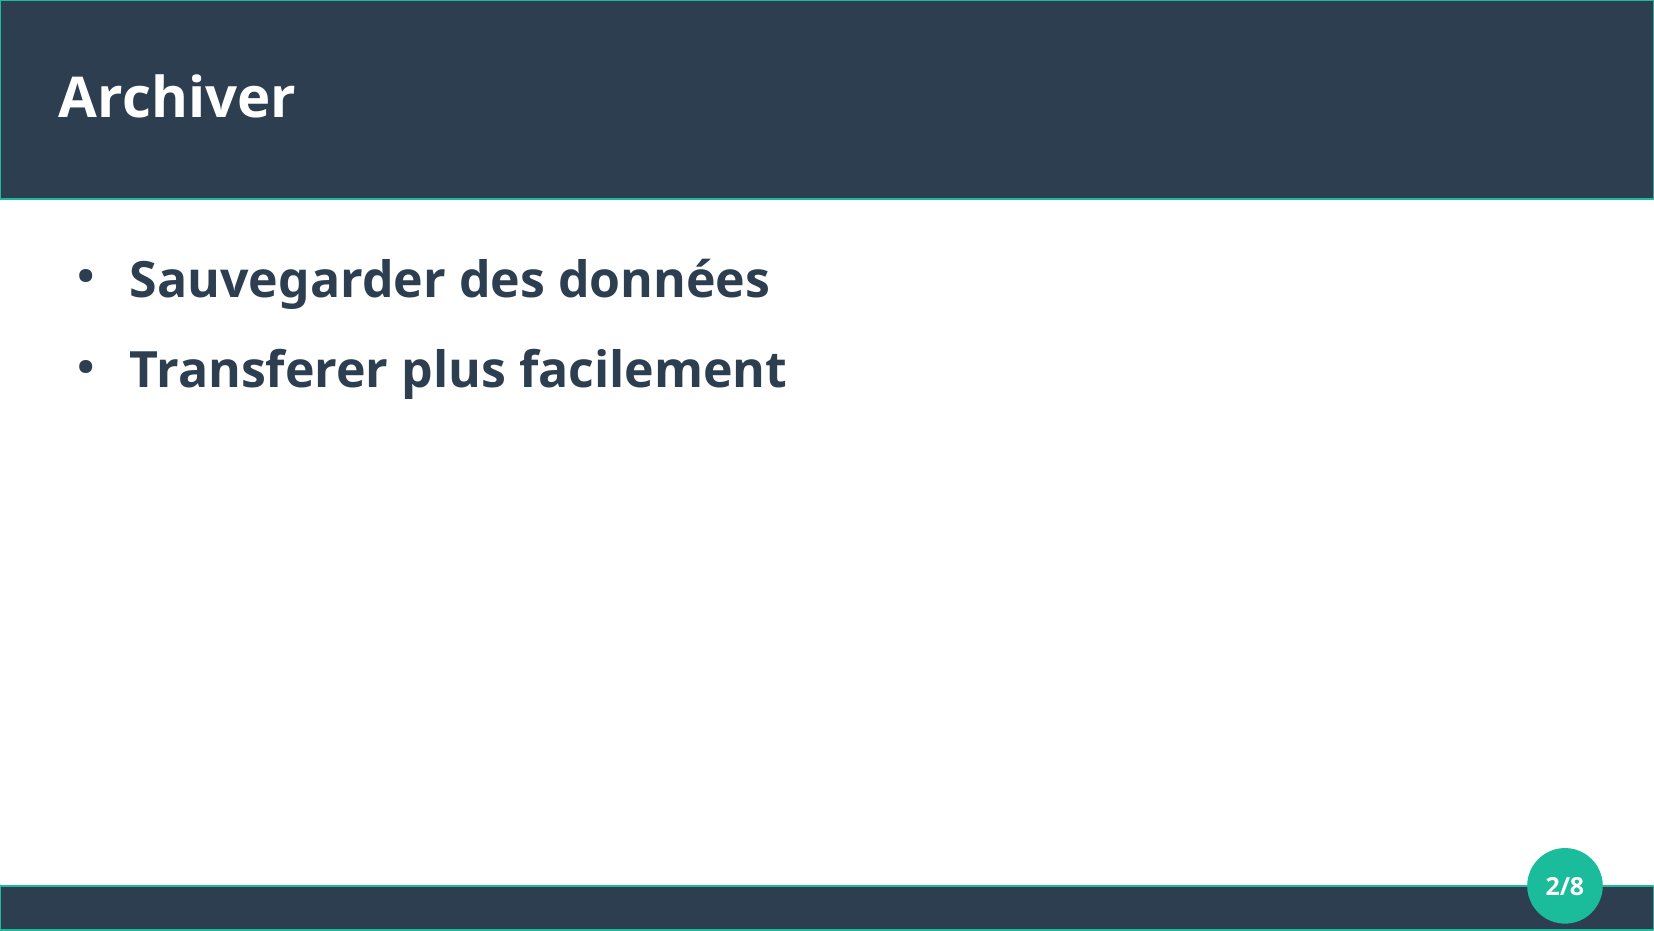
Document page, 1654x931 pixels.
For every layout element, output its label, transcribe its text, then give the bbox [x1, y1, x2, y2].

list Sauvegarder des données Transferer plus facilement [59, 243, 1595, 864]
title Archiver [59, 37, 1595, 155]
